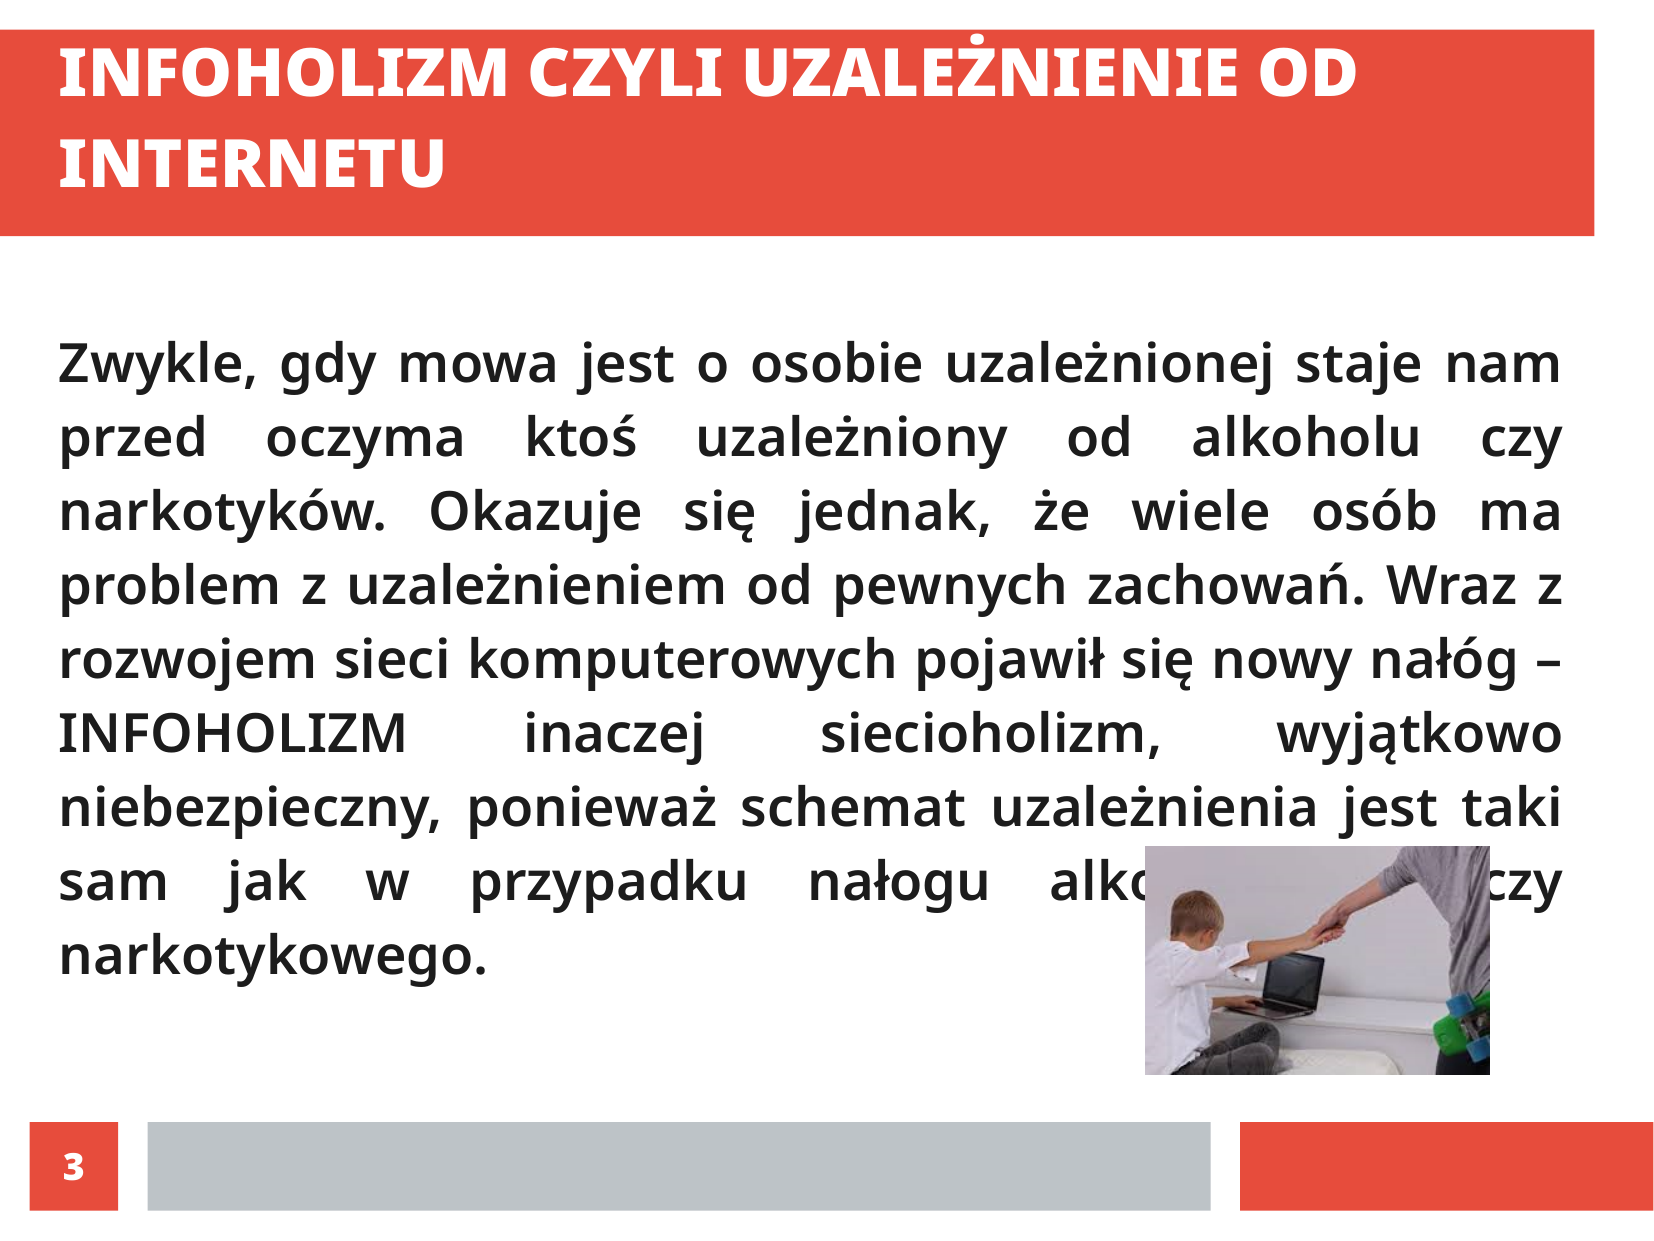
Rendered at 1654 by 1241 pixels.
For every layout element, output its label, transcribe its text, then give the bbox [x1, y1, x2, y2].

list Zwykle, gdy mowa jest o osobie uzależnionej staje nam przed oczyma ktoś uzależniony od alkoholu czy narkotyków. Okazuje się jednak, że wiele osób ma problem z uzależnieniem od pewnych zachowań. Wraz z rozwojem sieci komputerowych pojawił się nowy nałóg – INFOHOLIZM inaczej siecioholizm, wyjątkowo niebezpieczny, ponieważ schemat uzależnienia jest taki sam jak w przypadku nałogu alkoholowego czy narkotykowego. [59, 324, 1565, 1093]
picture [1145, 846, 1490, 1075]
title INFOHOLIZM CZYLI UZALEŻNIENIE OD INTERNETU [59, 59, 1595, 207]
